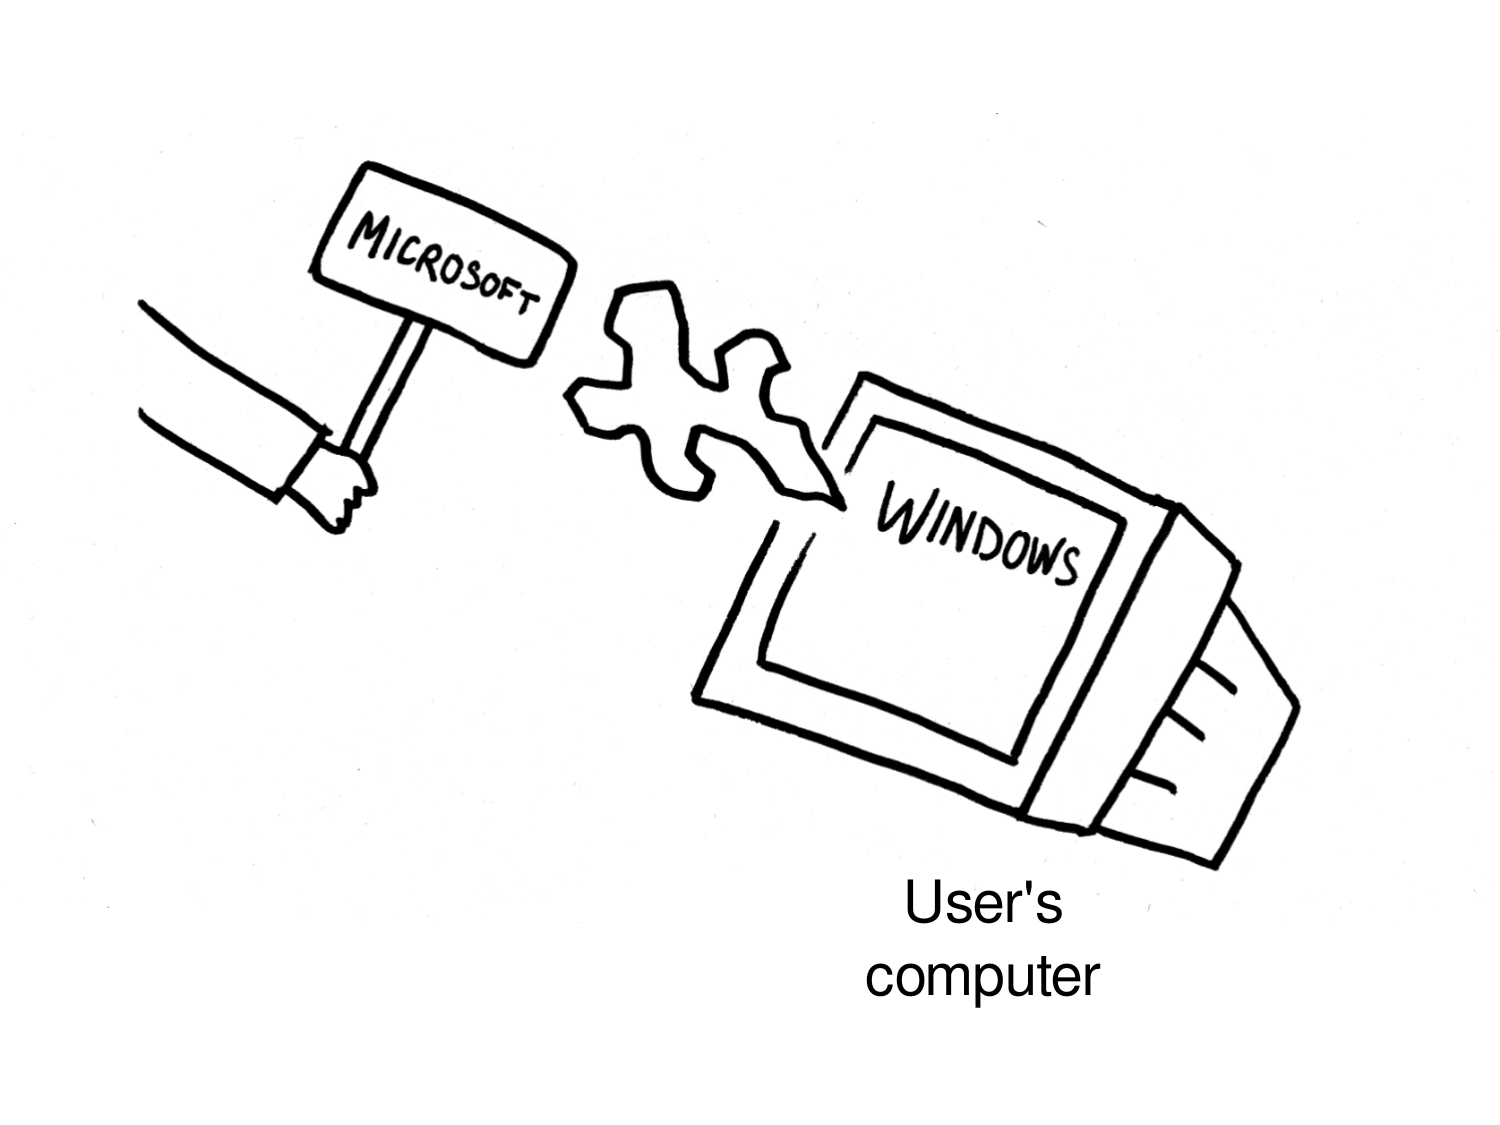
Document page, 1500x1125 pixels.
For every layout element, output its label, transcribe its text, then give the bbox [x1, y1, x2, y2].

picture [0, 113, 1500, 925]
text_box User's computer [706, 838, 1262, 1046]
